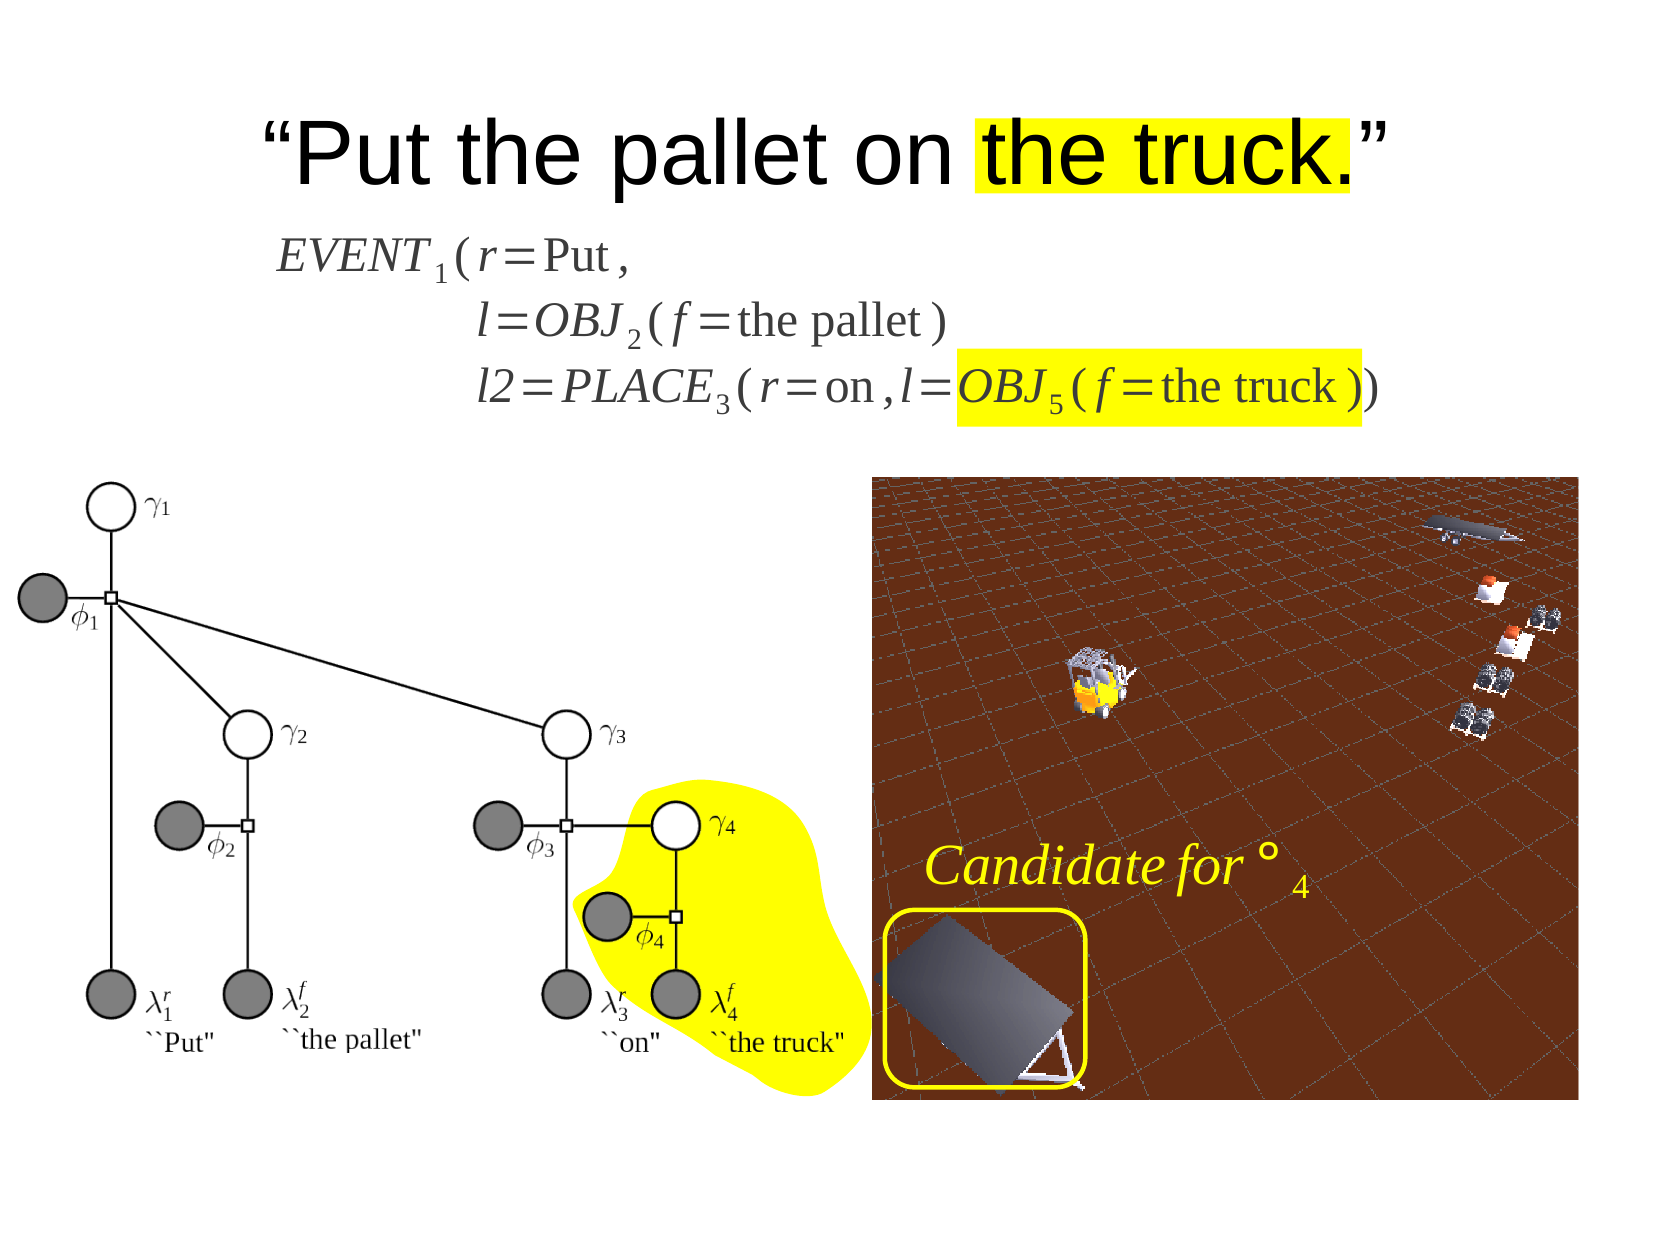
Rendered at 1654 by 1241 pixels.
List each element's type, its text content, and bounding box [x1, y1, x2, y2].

chart [916, 832, 1316, 906]
picture [17, 480, 843, 1053]
title “Put the pallet on the truck.” [82, 49, 1571, 257]
text_box [712, 947, 872, 1097]
text_box [957, 421, 1363, 427]
chart [267, 227, 1386, 421]
picture [872, 475, 1579, 1100]
